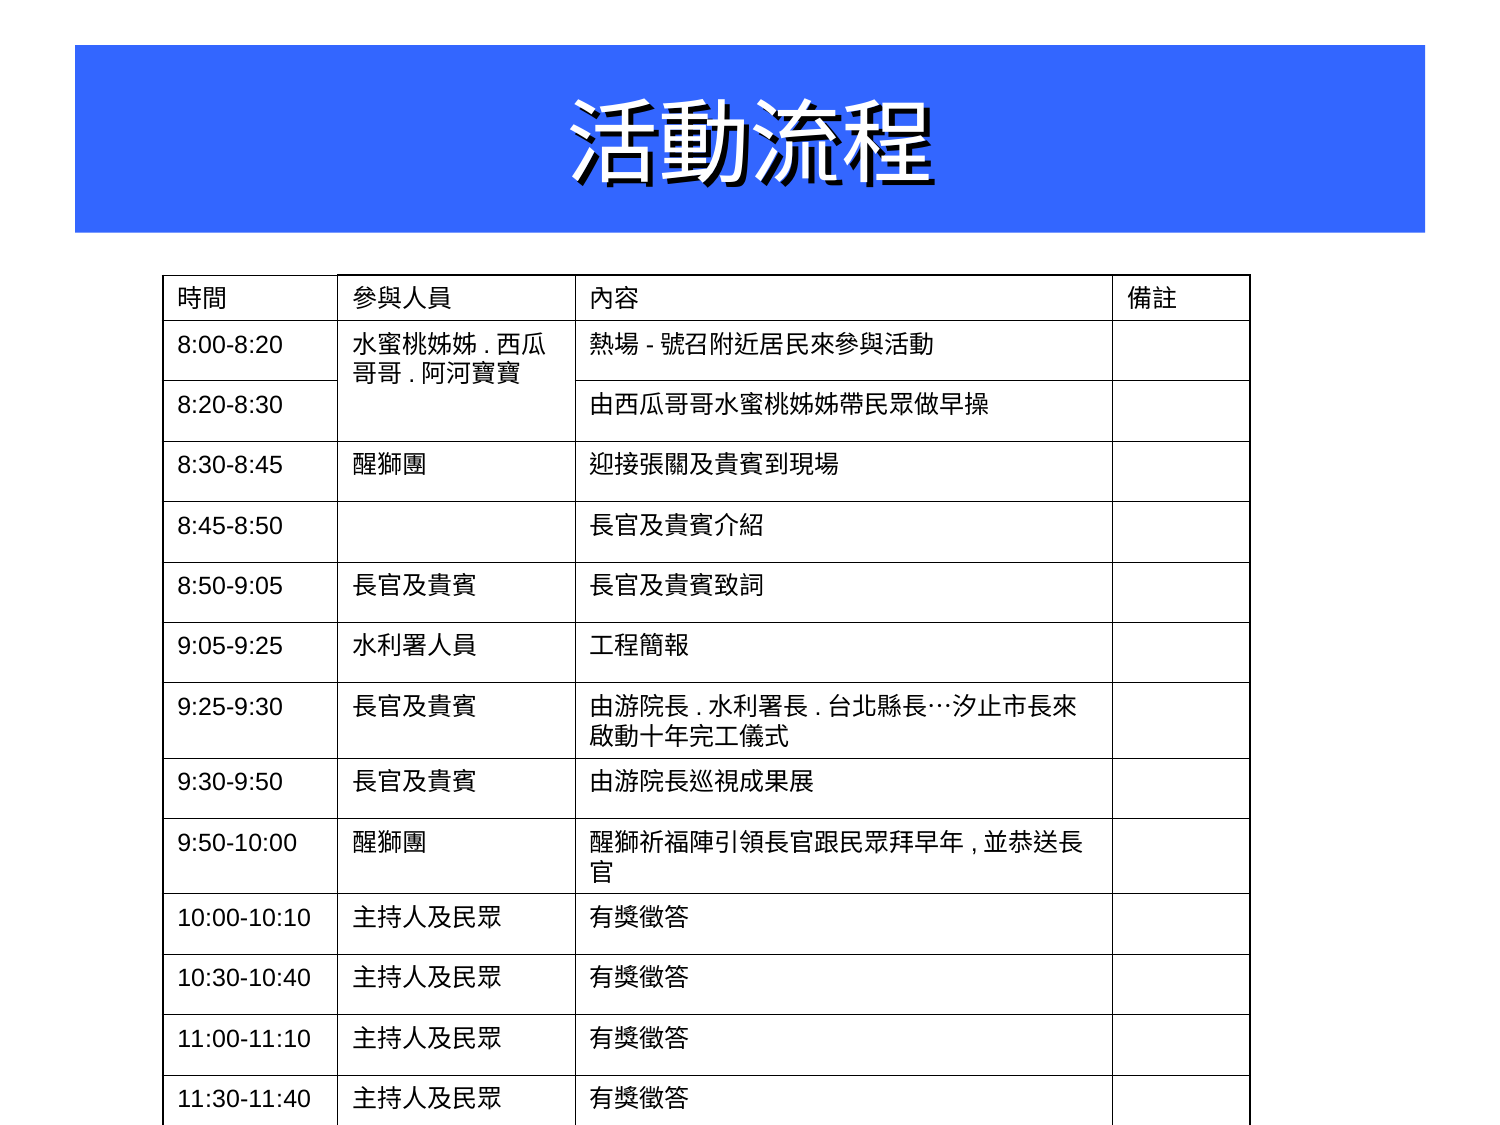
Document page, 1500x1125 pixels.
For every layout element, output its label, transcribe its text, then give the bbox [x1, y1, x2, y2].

table_cell 11:00-11:10 [164, 1015, 337, 1075]
table_cell [1113, 1076, 1249, 1125]
table_cell 工程簡報 [576, 623, 1112, 682]
table_header 參與人員 [338, 276, 575, 320]
table_cell 由西瓜哥哥水蜜桃姊姊帶民眾做早操 [576, 381, 1112, 441]
table_cell 有獎徵答 [576, 894, 1112, 954]
table_cell 水蜜桃姊姊.西瓜哥哥.阿河寶寶 [338, 321, 575, 441]
table_cell 長官及貴賓 [338, 683, 575, 758]
table_cell 由游院長.水利署長.台北縣長…汐止市長來啟動十年完工儀式 [576, 683, 1112, 758]
table_cell 水利署人員 [338, 623, 575, 682]
table_header 內容 [576, 276, 1112, 320]
table_cell 11:30-11:40 [164, 1076, 337, 1125]
table_cell [1113, 623, 1249, 682]
table_cell 9:30-9:50 [164, 759, 337, 818]
table_cell 醒獅團 [338, 819, 575, 893]
table_cell [1113, 894, 1249, 954]
table_cell 8:45-8:50 [164, 502, 337, 562]
table_cell 醒獅祈福陣引領長官跟民眾拜早年,並恭送長官 [576, 819, 1112, 893]
table_cell 9:05-9:25 [164, 623, 337, 682]
table_cell 長官及貴賓 [338, 563, 575, 622]
table_cell 長官及貴賓致詞 [576, 563, 1112, 622]
title 活動流程 [75, 45, 1426, 233]
table_cell 有獎徵答 [576, 955, 1112, 1014]
table_header 時間 [164, 276, 337, 320]
table_cell 有獎徵答 [576, 1076, 1112, 1125]
table_cell [1113, 955, 1249, 1014]
table_cell [1113, 1015, 1249, 1075]
table_cell 10:30-10:40 [164, 955, 337, 1014]
table_cell 主持人及民眾 [338, 955, 575, 1014]
table_cell [1113, 683, 1249, 758]
table_cell 主持人及民眾 [338, 894, 575, 954]
table_cell [1113, 502, 1249, 562]
table_cell 有獎徵答 [576, 1015, 1112, 1075]
table_cell 迎接張關及貴賓到現場 [576, 442, 1112, 501]
table_cell [338, 502, 575, 562]
table_cell [1113, 563, 1249, 622]
table_cell 8:20-8:30 [164, 381, 337, 441]
table_cell 主持人及民眾 [338, 1015, 575, 1075]
table_cell 由游院長巡視成果展 [576, 759, 1112, 818]
table_cell 9:25-9:30 [164, 683, 337, 758]
table_cell [1113, 381, 1249, 441]
table_cell 長官及貴賓介紹 [576, 502, 1112, 562]
table_cell 8:00-8:20 [164, 321, 337, 380]
table_cell 主持人及民眾 [338, 1076, 575, 1125]
table_cell [1113, 321, 1249, 380]
table_cell 醒獅團 [338, 442, 575, 501]
table_cell 10:00-10:10 [164, 894, 337, 954]
table_cell 9:50-10:00 [164, 819, 337, 893]
table_cell 8:50-9:05 [164, 563, 337, 622]
table_cell [1113, 819, 1249, 893]
table_cell 熱場-號召附近居民來參與活動 [576, 321, 1112, 380]
table_cell [1113, 759, 1249, 818]
table_cell 長官及貴賓 [338, 759, 575, 818]
table_cell 8:30-8:45 [164, 442, 337, 501]
table_cell [1113, 442, 1249, 501]
table_header 備註 [1113, 276, 1249, 320]
